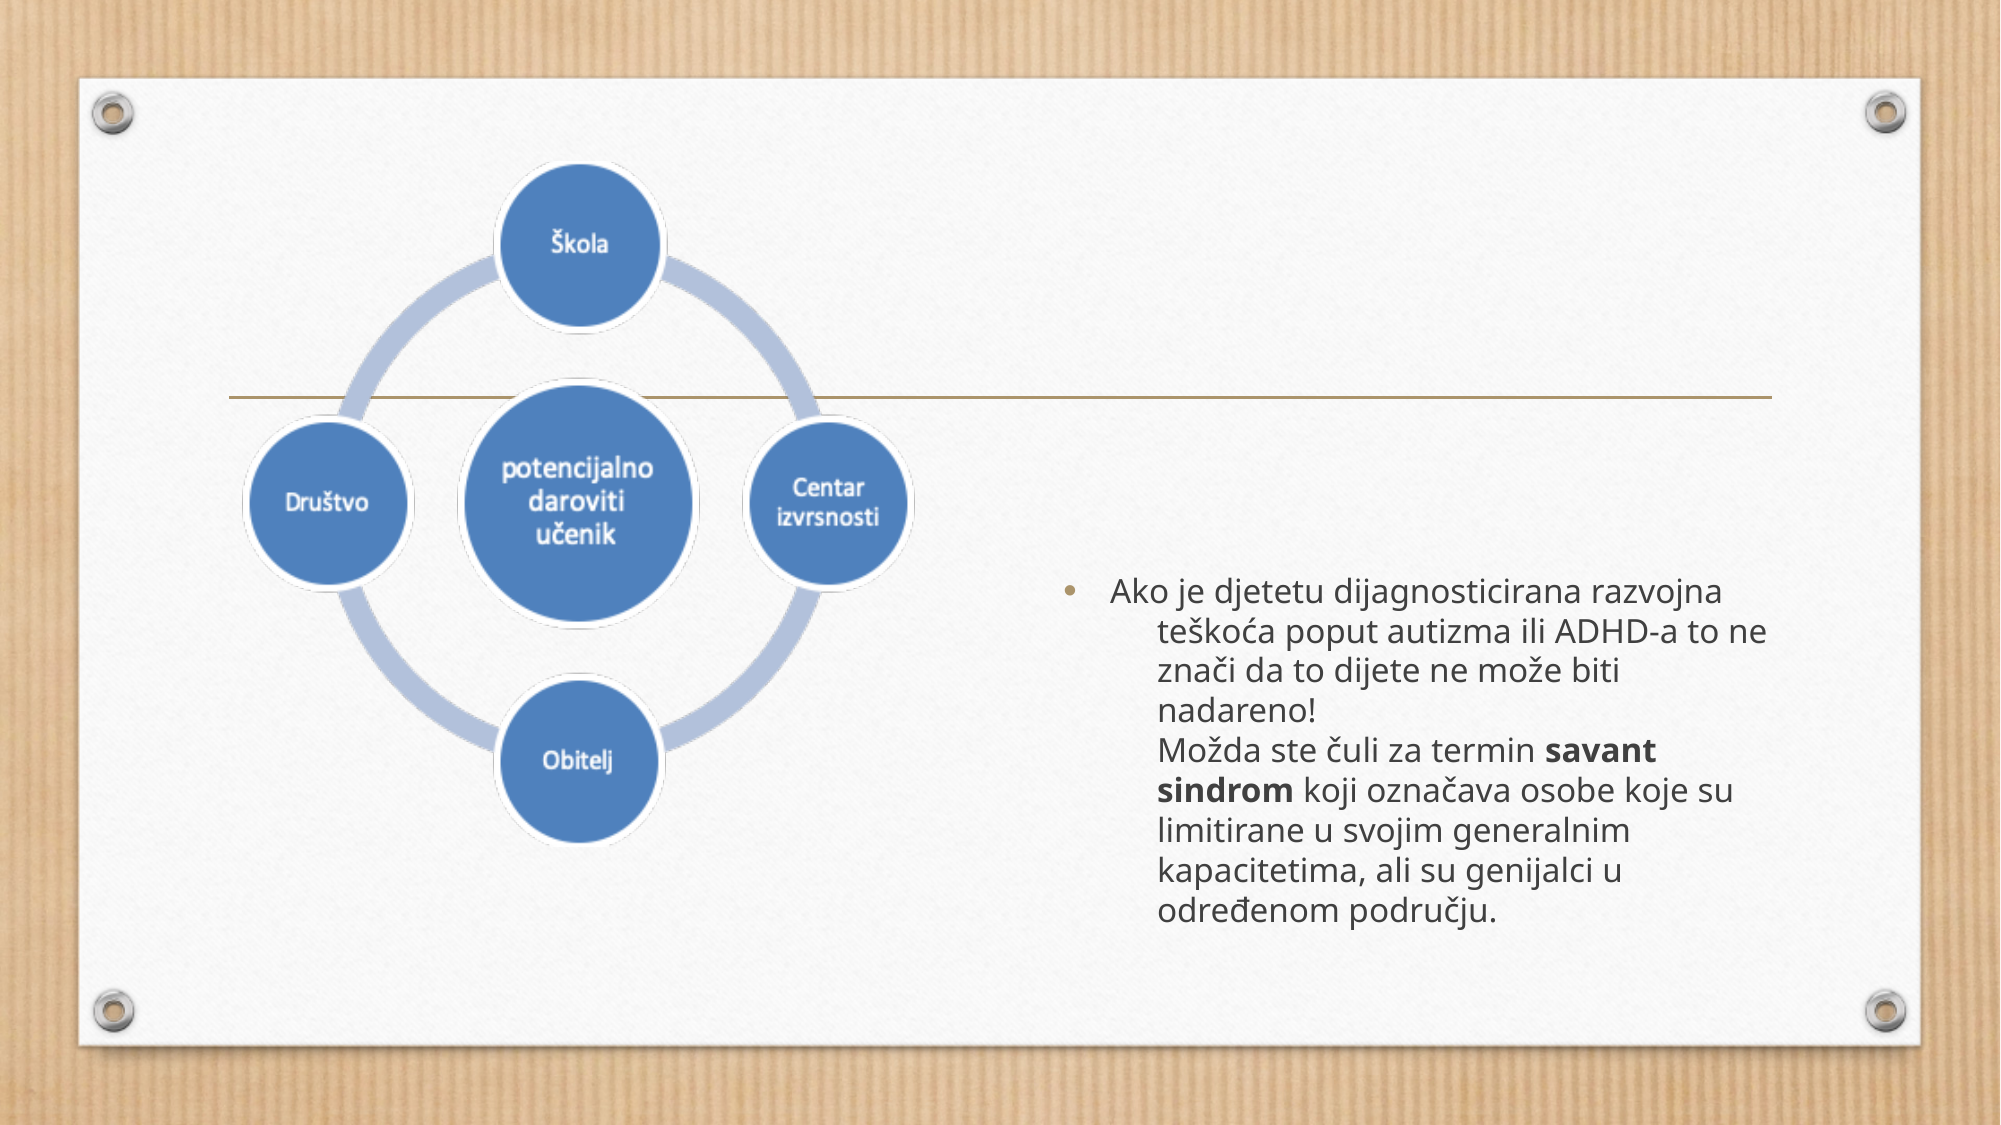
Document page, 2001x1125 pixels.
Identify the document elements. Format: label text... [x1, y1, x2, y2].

list Ako je djetetu dijagnosticirana razvojna teškoća poput autizma ili ADHD-a to ne znači da to dijete ne može biti nadareno! Možda ste čuli za termin savant sindrom koji označava osobe koje su limitirane u svojim generalnim kapacitetima, ali su genijalci u određenom području. [1048, 562, 1788, 964]
picture [26, 161, 1130, 847]
